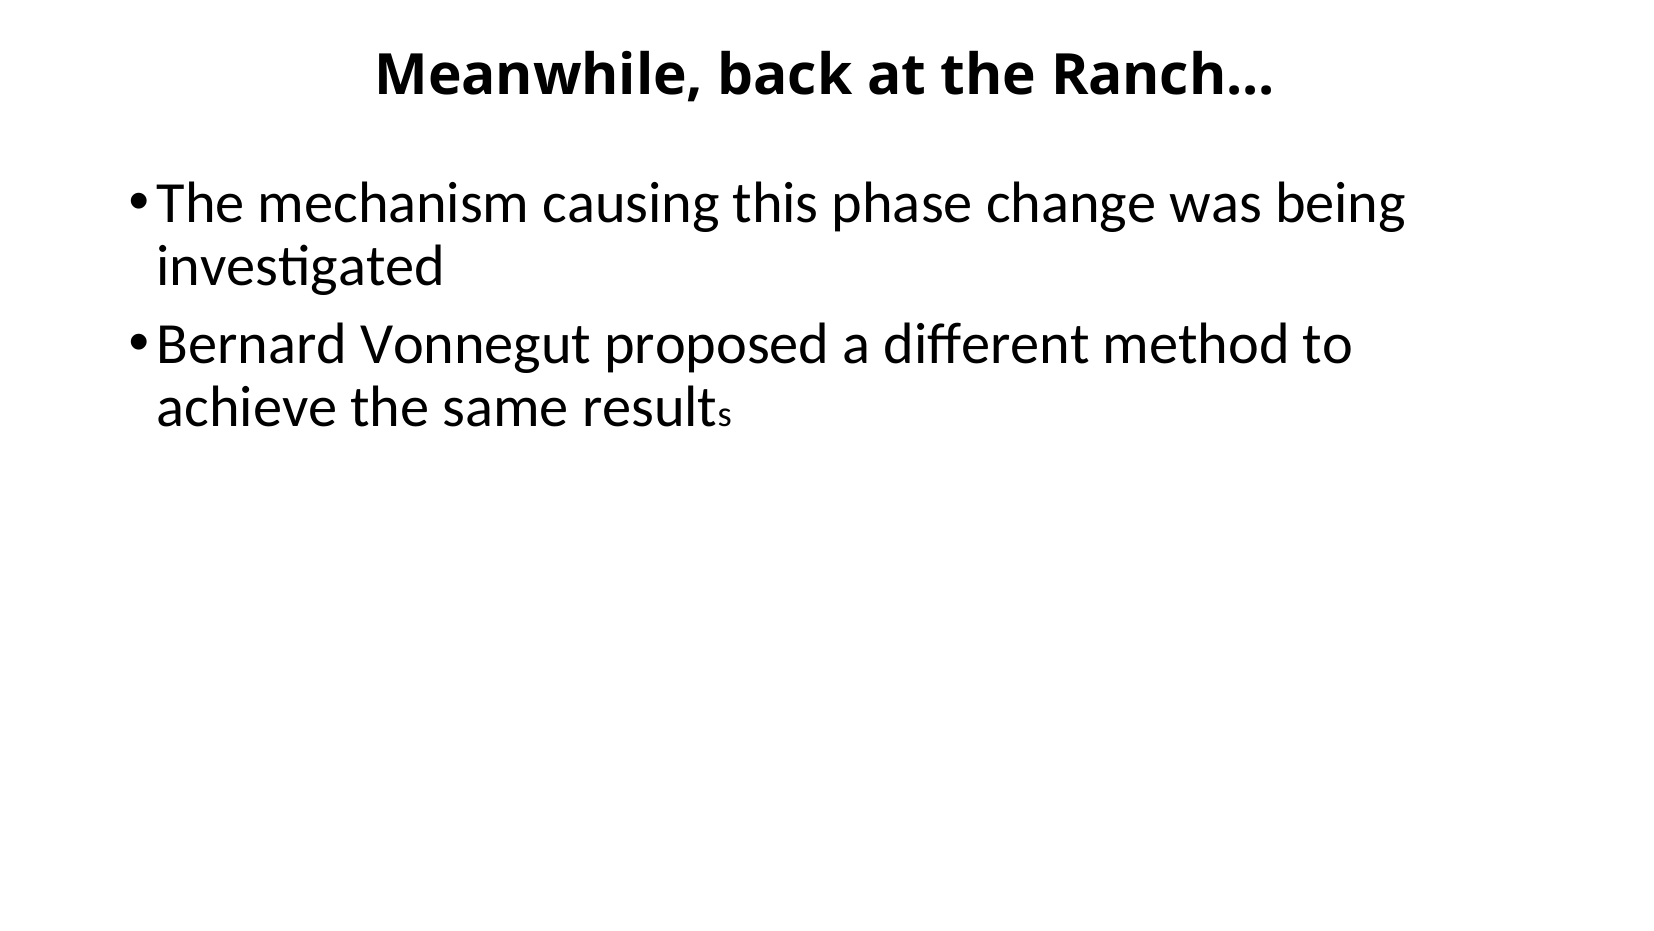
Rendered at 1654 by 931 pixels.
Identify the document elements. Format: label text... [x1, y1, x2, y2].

title Meanwhile, back at the Ranch... [0, 2, 1651, 151]
list The mechanism causing this phase change was being investigated Bernard Vonnegut proposed a different method to achieve the same results [113, 164, 1540, 480]
